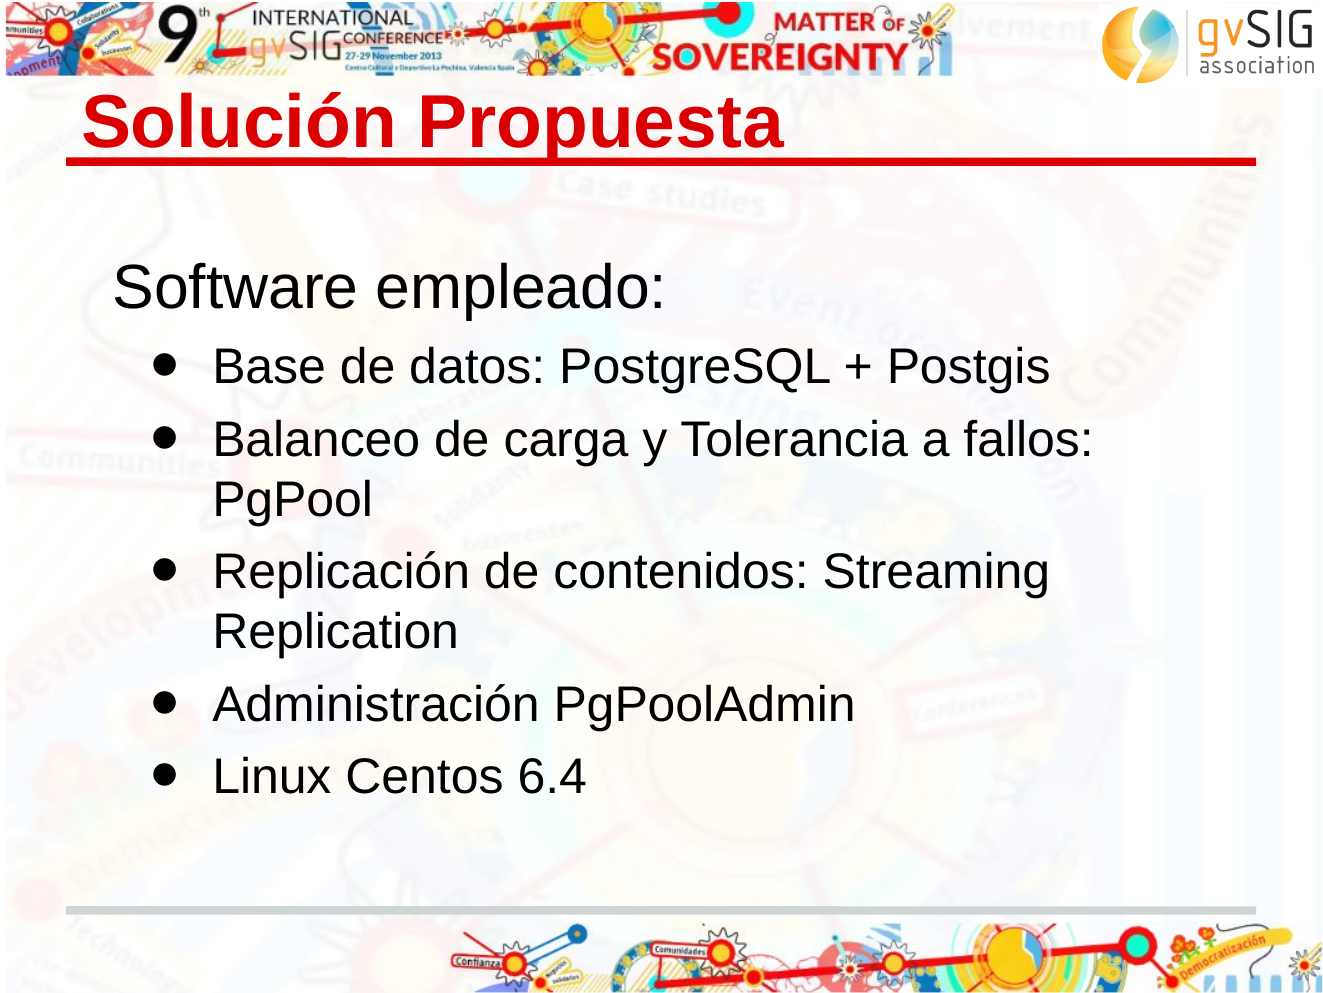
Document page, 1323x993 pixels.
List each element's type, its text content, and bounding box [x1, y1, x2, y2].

title Solución Propuesta [66, 39, 1257, 178]
picture [5, 2, 1323, 993]
list Software empleado: Base de datos: PostgreSQL + Postgis Balanceo de carga y Tolerancia a fallos: PgPool Replicación de contenidos: Streaming Replication Administración PgPoolAdmin Linux Centos 6.4 [66, 231, 1257, 951]
